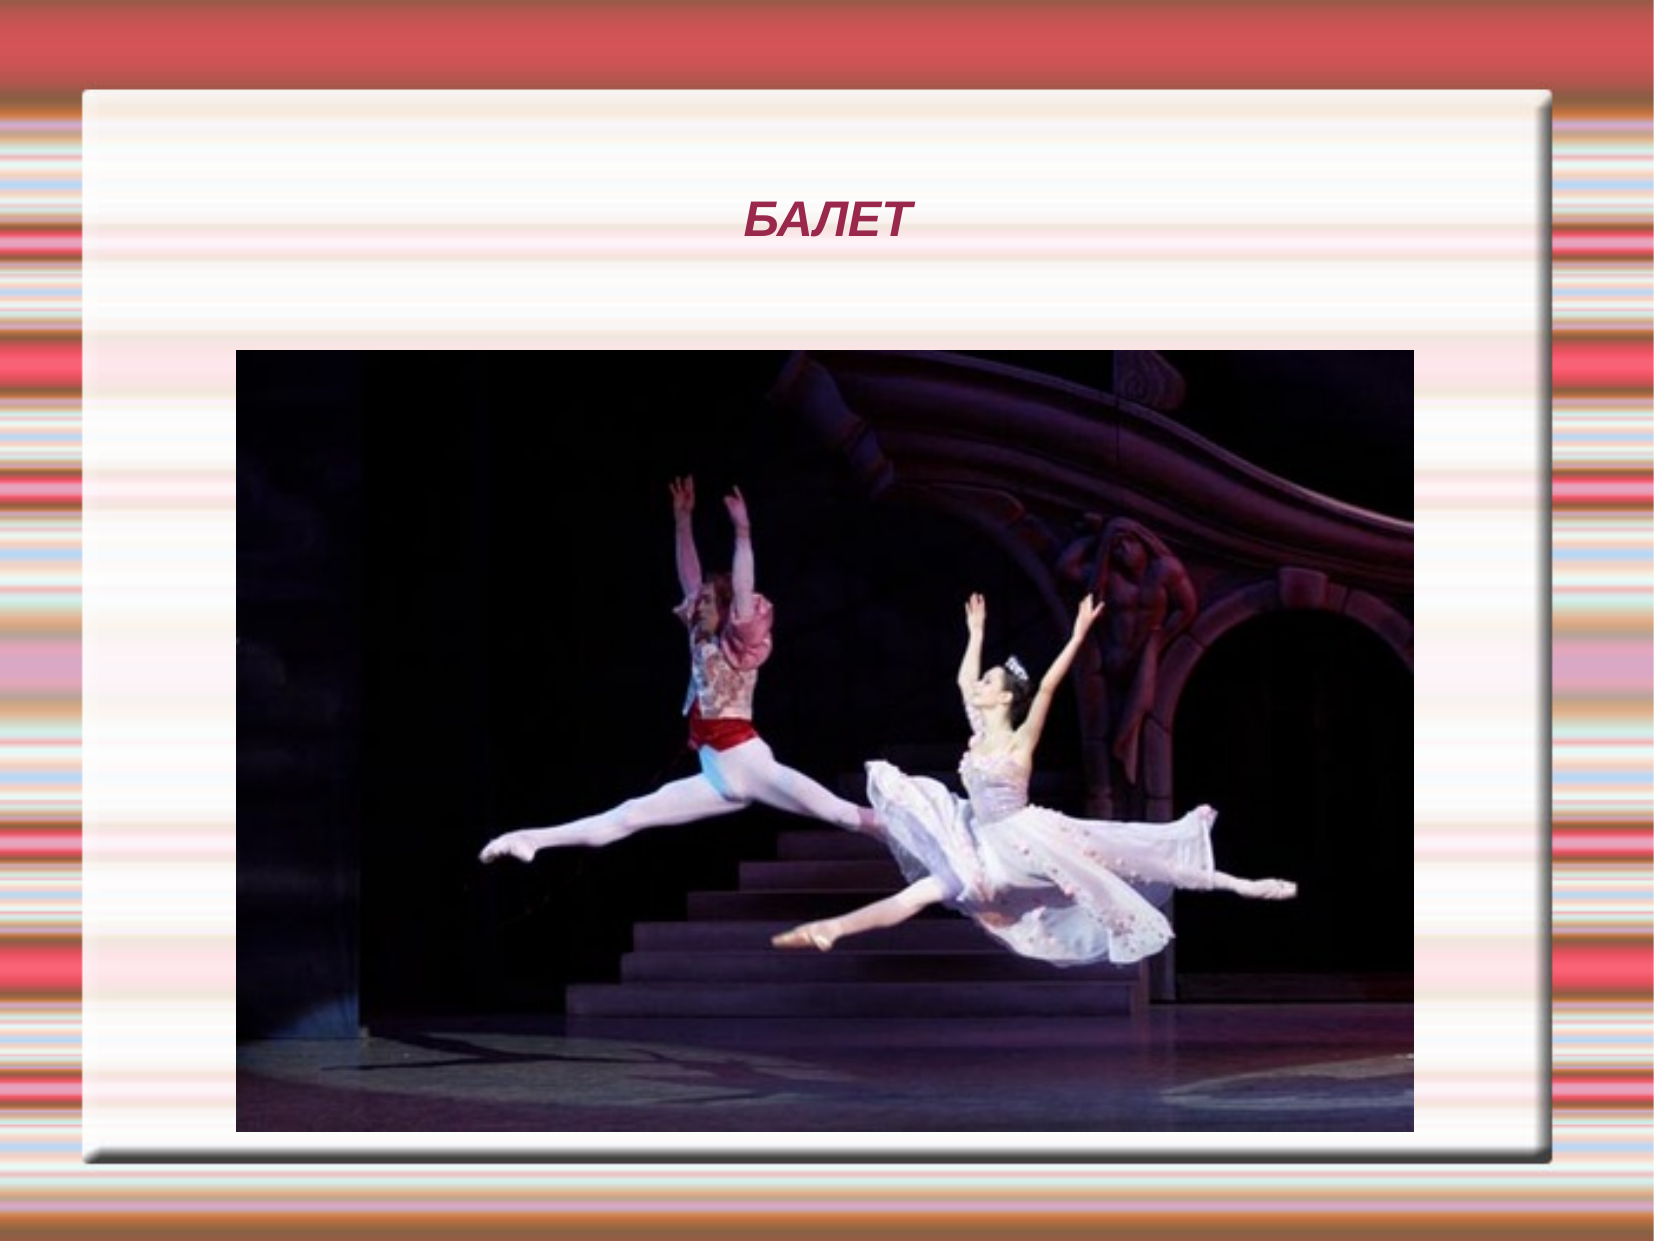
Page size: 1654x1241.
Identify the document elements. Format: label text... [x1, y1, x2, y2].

title БАЛЕТ [121, 114, 1534, 322]
picture [0, 0, 1654, 1241]
